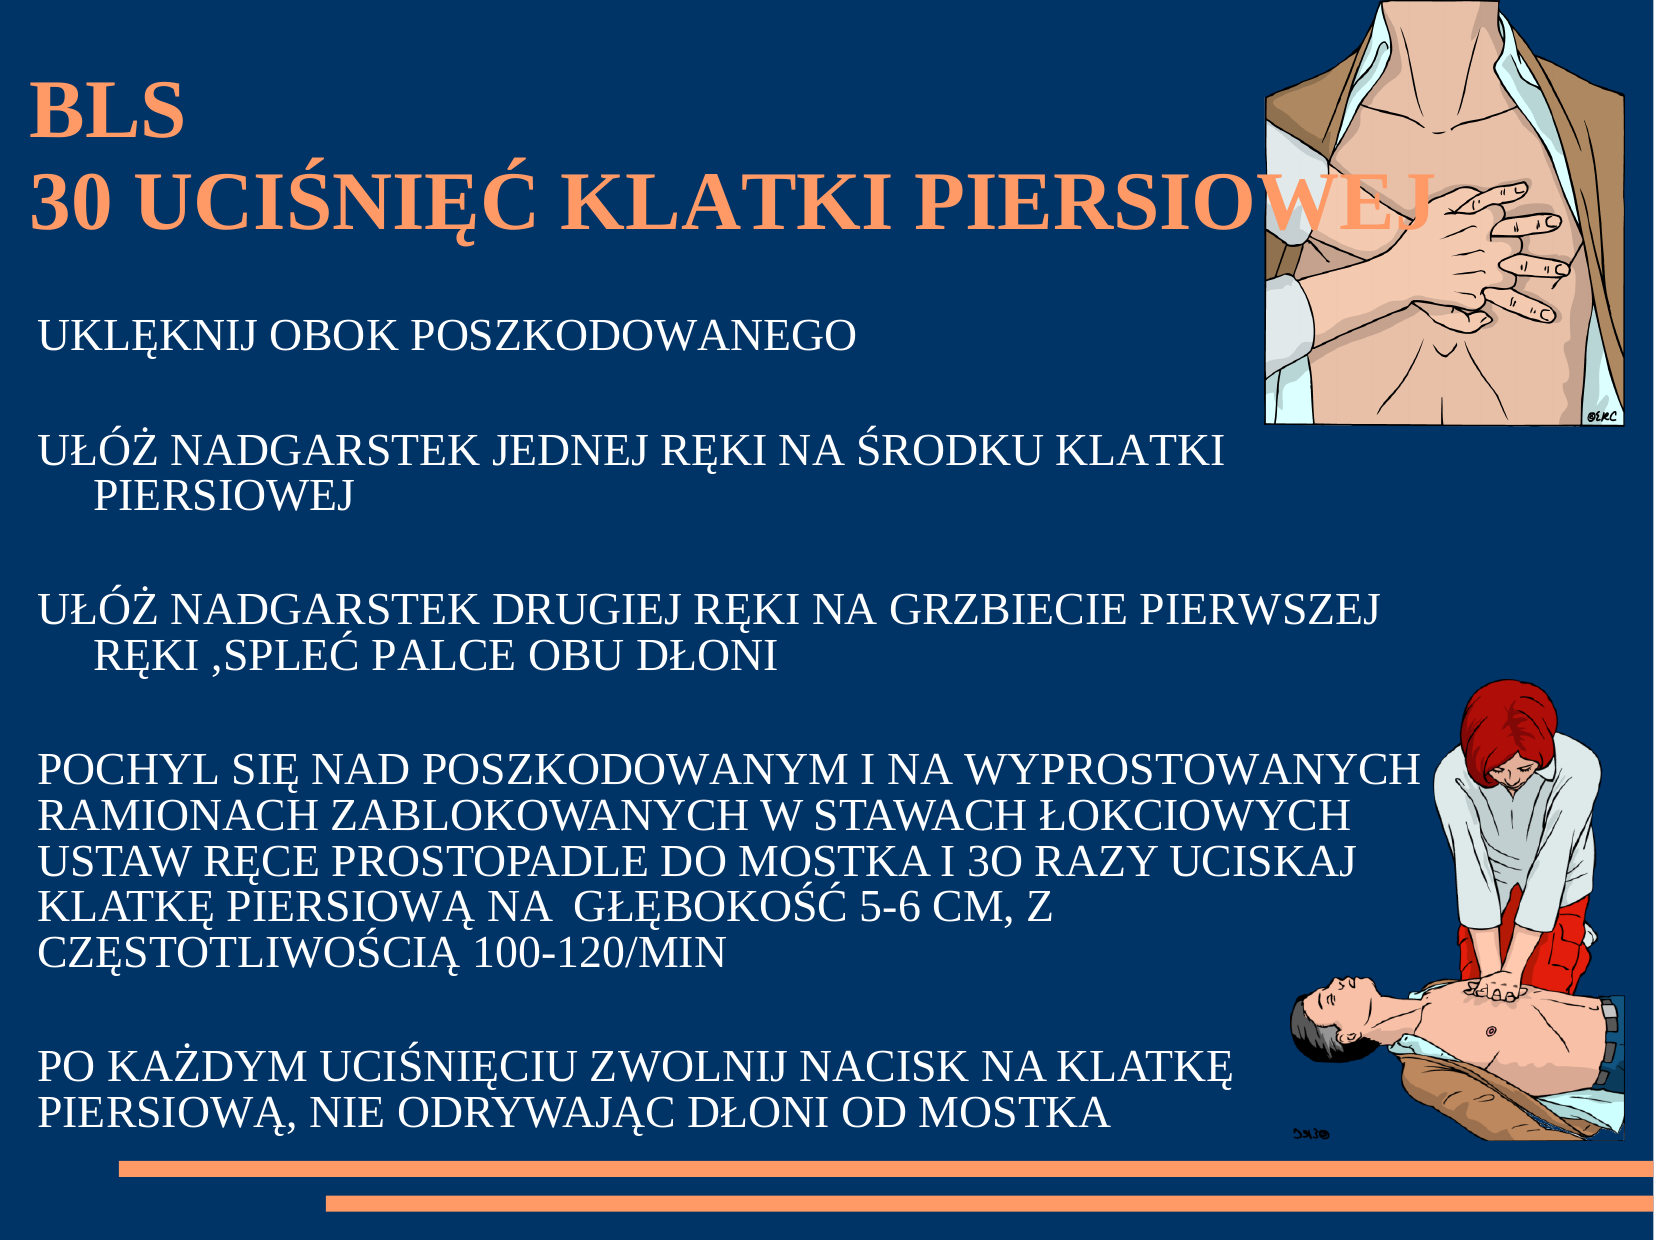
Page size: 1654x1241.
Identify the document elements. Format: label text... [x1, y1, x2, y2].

title BLS 30 UCIŚNIĘĆ KLATKI PIERSIOWEJ [29, 0, 1442, 248]
subtitle UKLĘKNIJ OBOK POSZKODOWANEGO UŁÓŻ NADGARSTEK JEDNEJ RĘKI NA ŚRODKU KLATKI PIERSIOWEJ UŁÓŻ NADGARSTEK DRUGIEJ RĘKI NA GRZBIECIE PIERWSZEJ RĘKI ,SPLEĆ PALCE OBU DŁONI POCHYL SIĘ NAD POSZKODOWANYM I NA WYPROSTOWANYCH RAMIONACH ZABLOKOWANYCH W STAWACH ŁOKCIOWYCH USTAW RĘCE PROSTOPADLE DO MOSTKA I 3O RAZY UCISKAJ KLATKĘ PIERSIOWĄ NA GŁĘBOKOŚĆ 5-6 CM, Z CZĘSTOTLIWOŚCIĄ 100-120/MIN PO KAŻDYM UCIŚNIĘCIU ZWOLNIJ NACISK NA KLATKĘ PIERSIOWĄ, NIE ODRYWAJĄC DŁONI OD MOSTKA [37, 297, 1477, 1211]
picture [1264, 0, 1625, 428]
picture [1290, 679, 1625, 1141]
